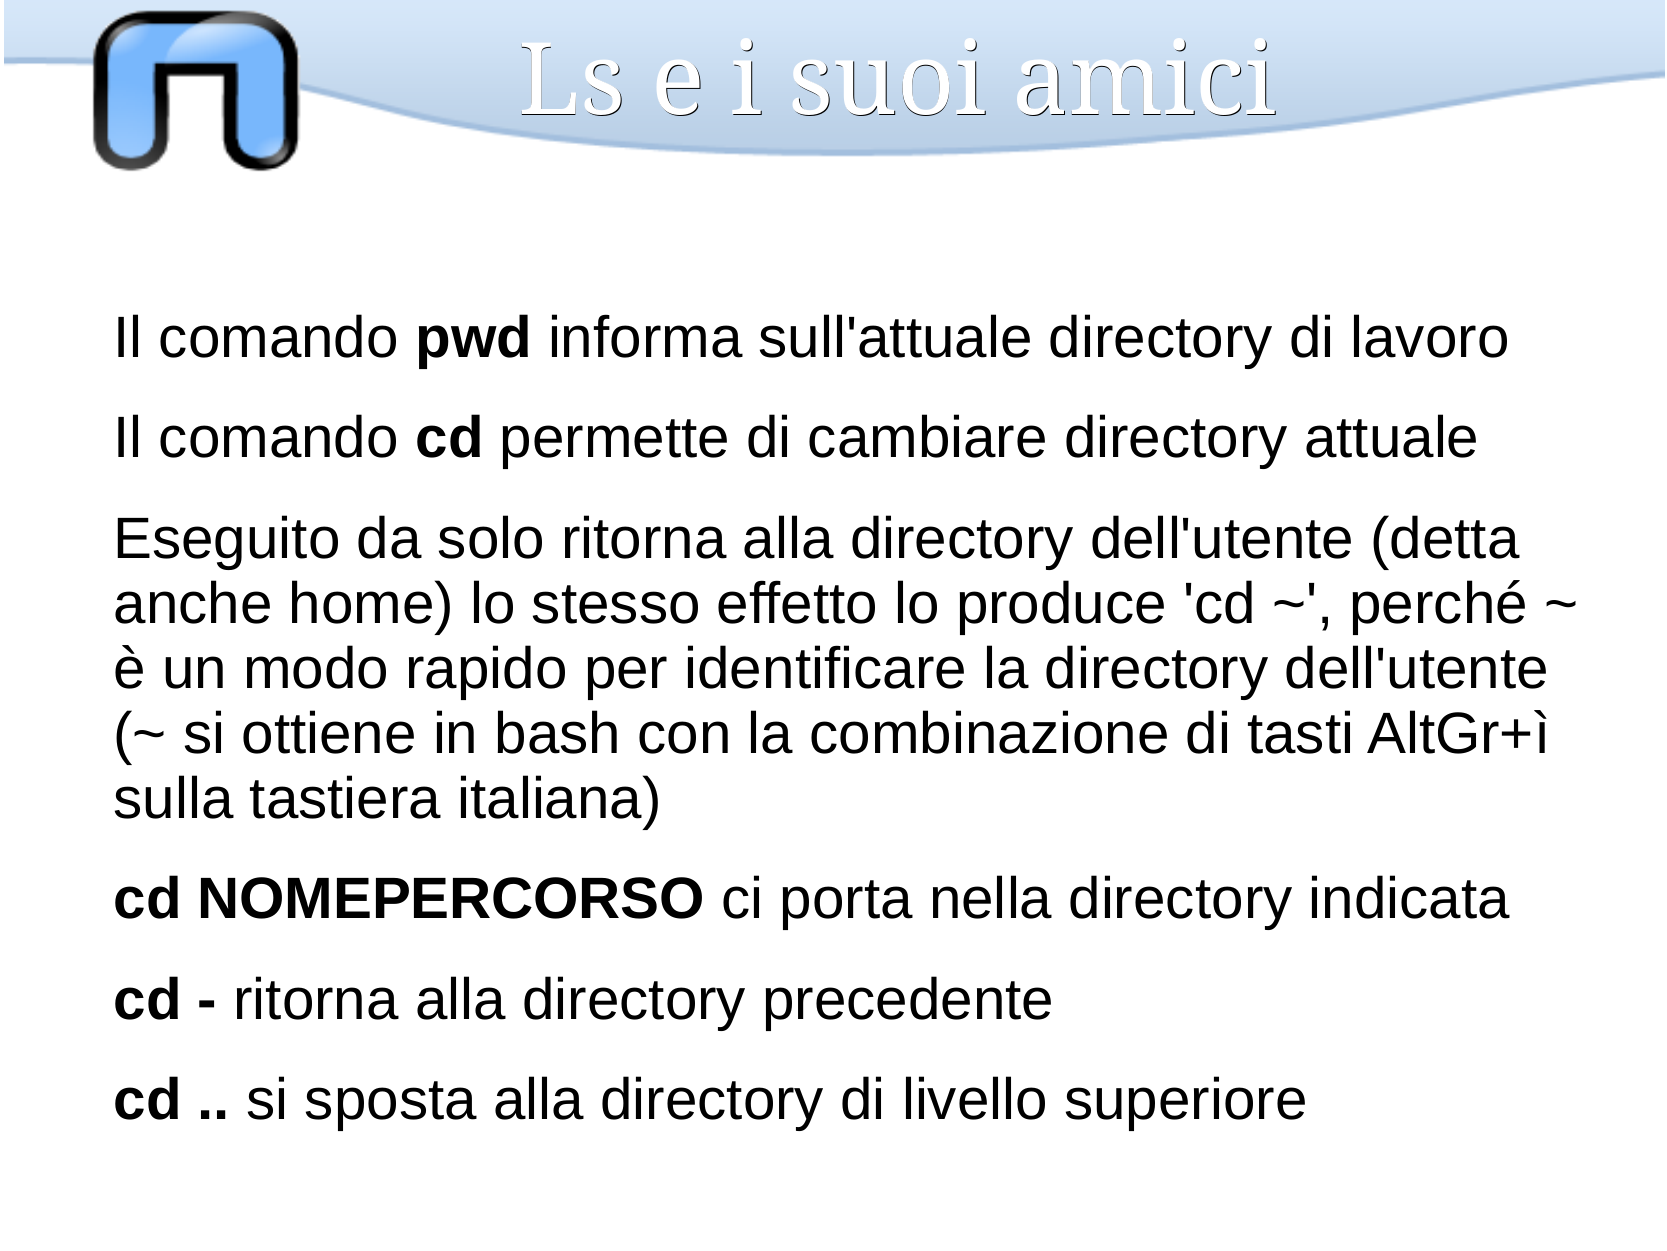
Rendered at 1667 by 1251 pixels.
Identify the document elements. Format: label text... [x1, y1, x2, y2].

text_box Ls e i suoi amici [373, 0, 1497, 159]
list Il comando pwd informa sull'attuale directory di lavoro Il comando cd permette di cambiare directory attuale Eseguito da solo ritorna alla directory dell'utente (detta anche home) lo stesso effetto lo produce 'cd ~', perché ~ è un modo rapido per identificare la directory dell'utente (~ si ottiene in bash con la combinazione di tasti AltGr+ì sulla tastiera italiana) cd NOMEPERCORSO ci porta nella directory indicata cd - ritorna alla directory precedente cd .. si sposta alla directory di livello superiore [113, 304, 1591, 1144]
picture [0, 0, 1667, 1251]
